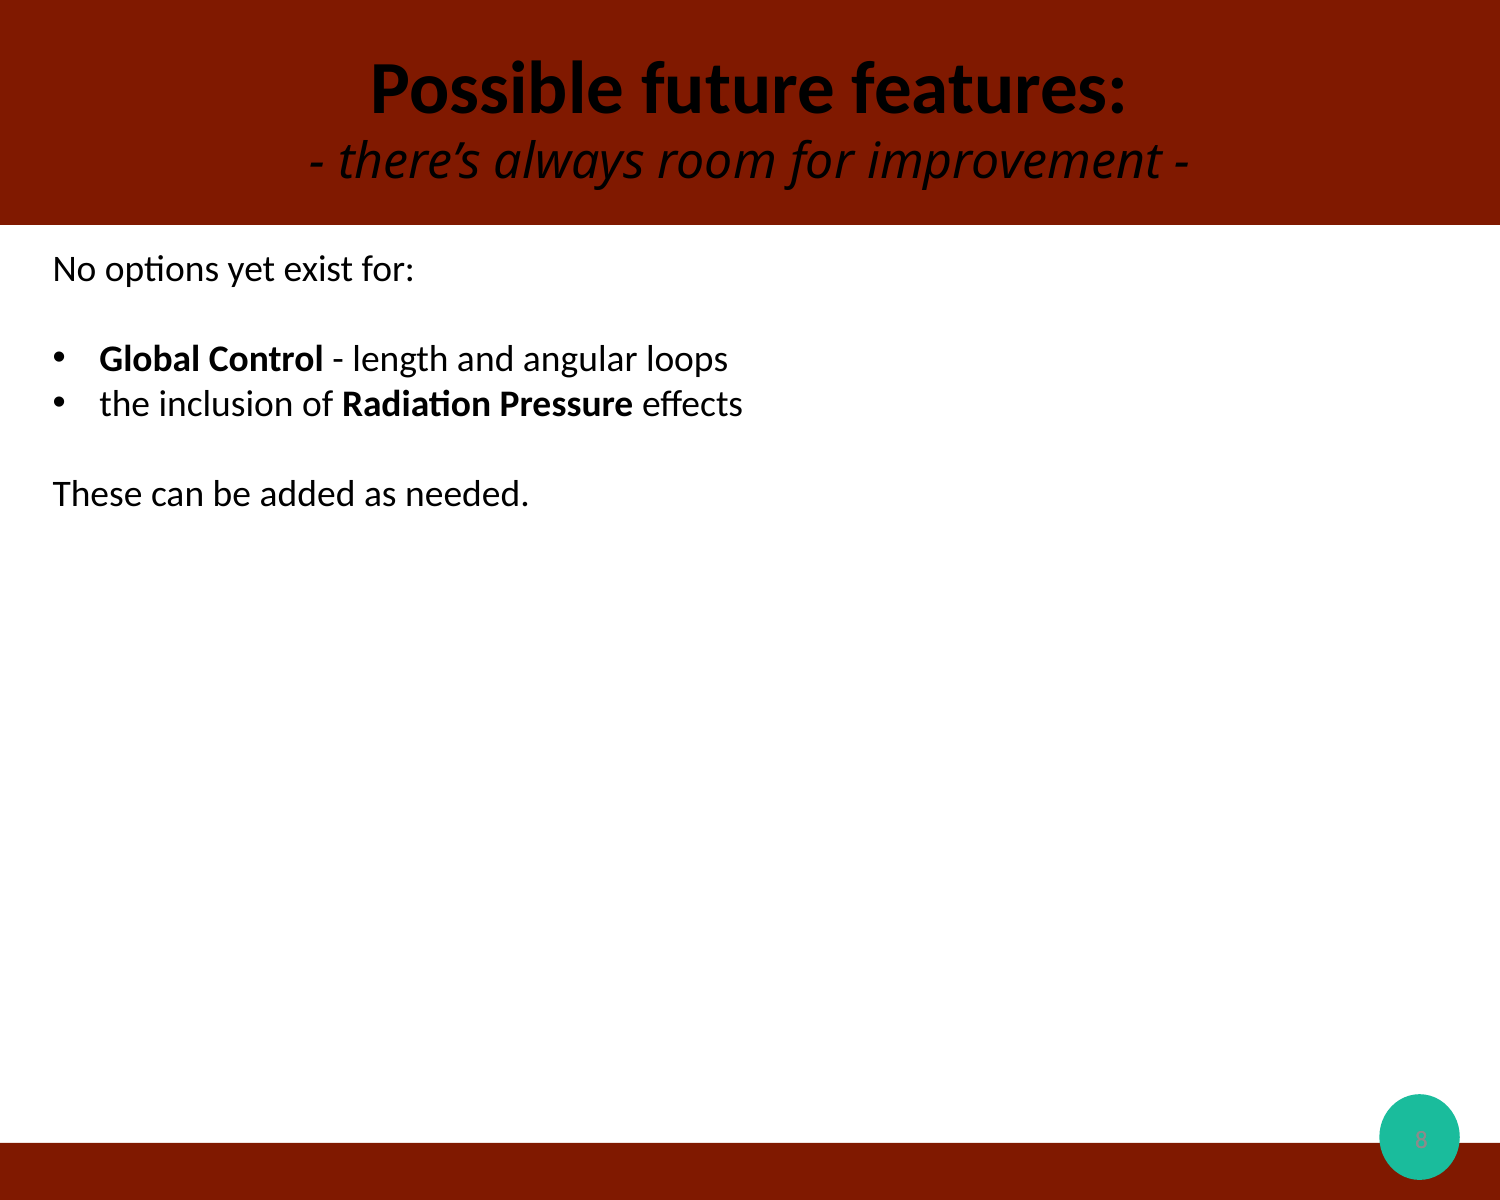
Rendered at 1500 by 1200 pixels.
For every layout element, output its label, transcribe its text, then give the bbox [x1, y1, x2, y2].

slide_number <number> [1092, 1106, 1443, 1171]
text_box [0, 0, 1500, 225]
text_box No options yet exist for: Global Control - length and angular loops the inclusion of Radiation Pressure effects These can be added as needed. [37, 236, 1463, 522]
title Possible future features: - there’s always room for improvement - [75, 13, 1426, 214]
text_box [0, 1094, 1500, 1200]
